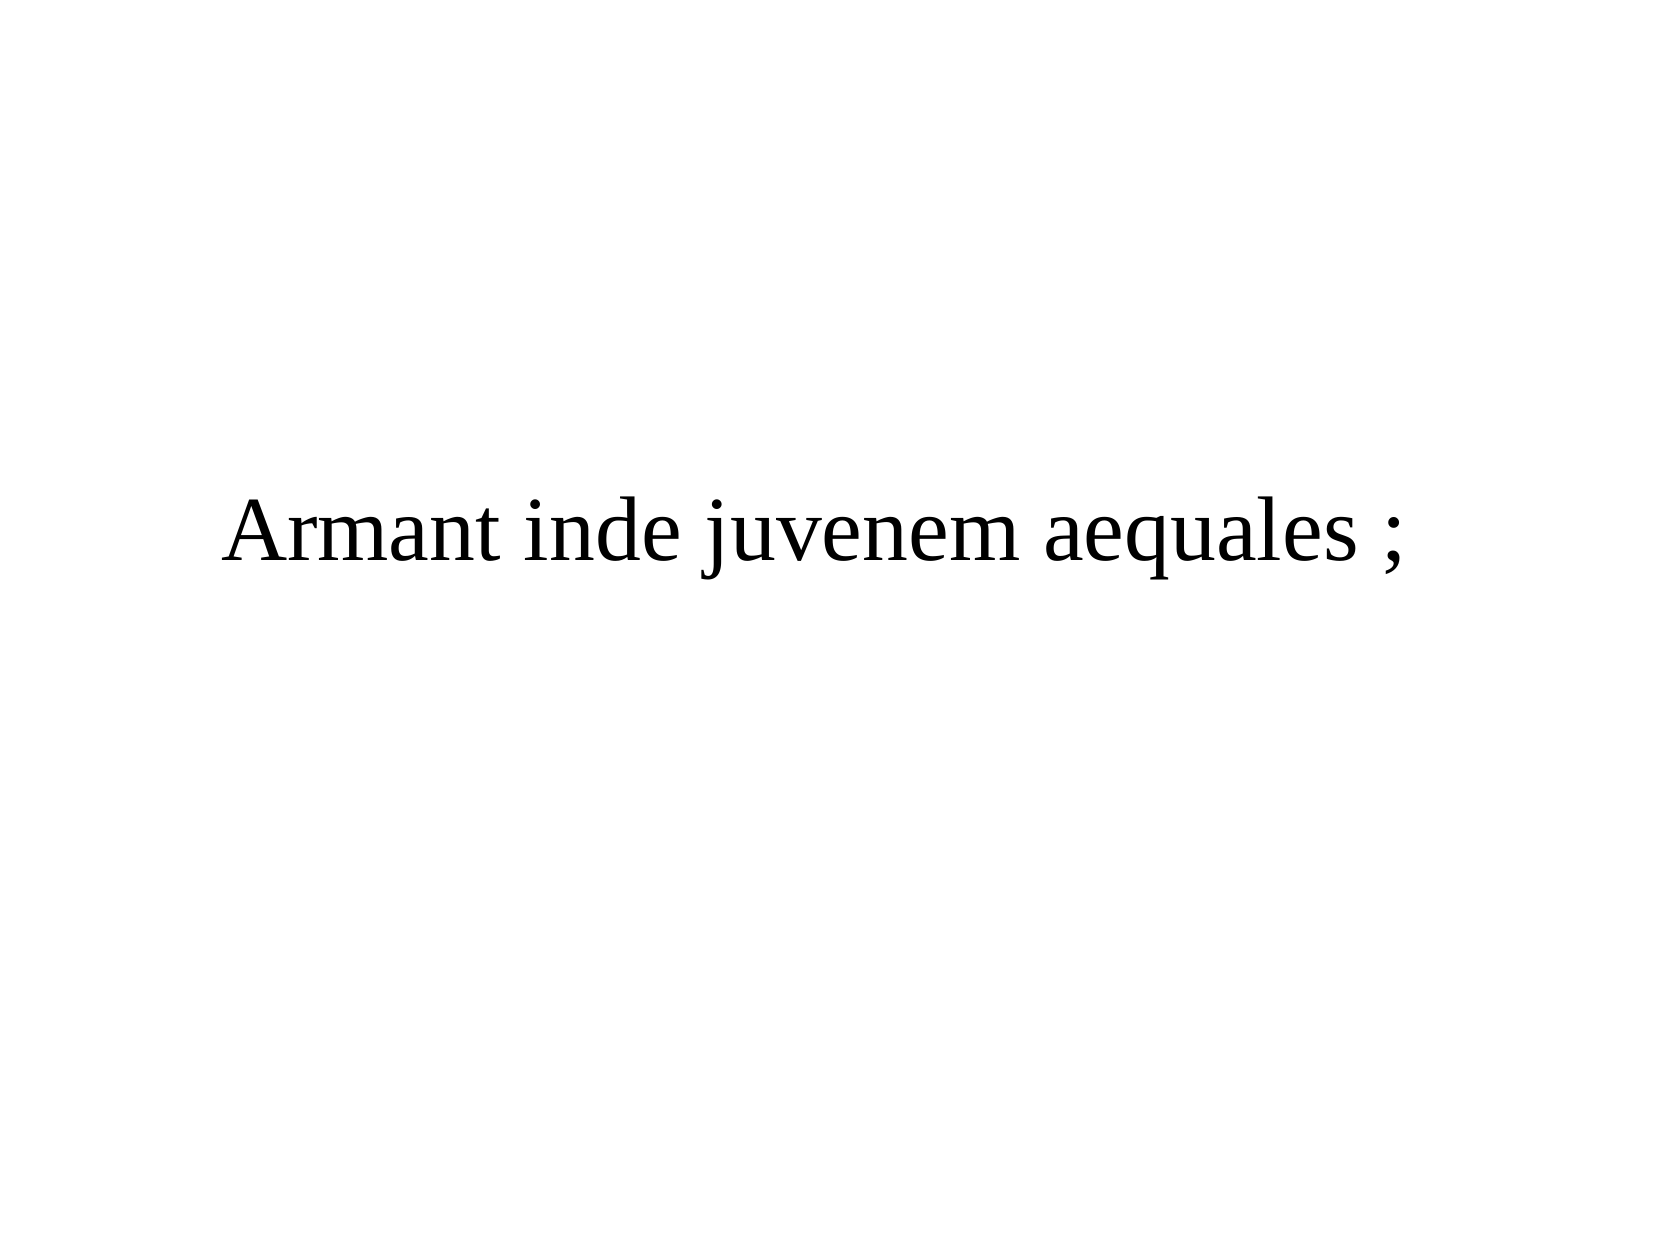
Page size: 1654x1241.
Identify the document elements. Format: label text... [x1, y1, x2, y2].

subtitle Armant inde juvenem aequales ; [82, 49, 1571, 1010]
